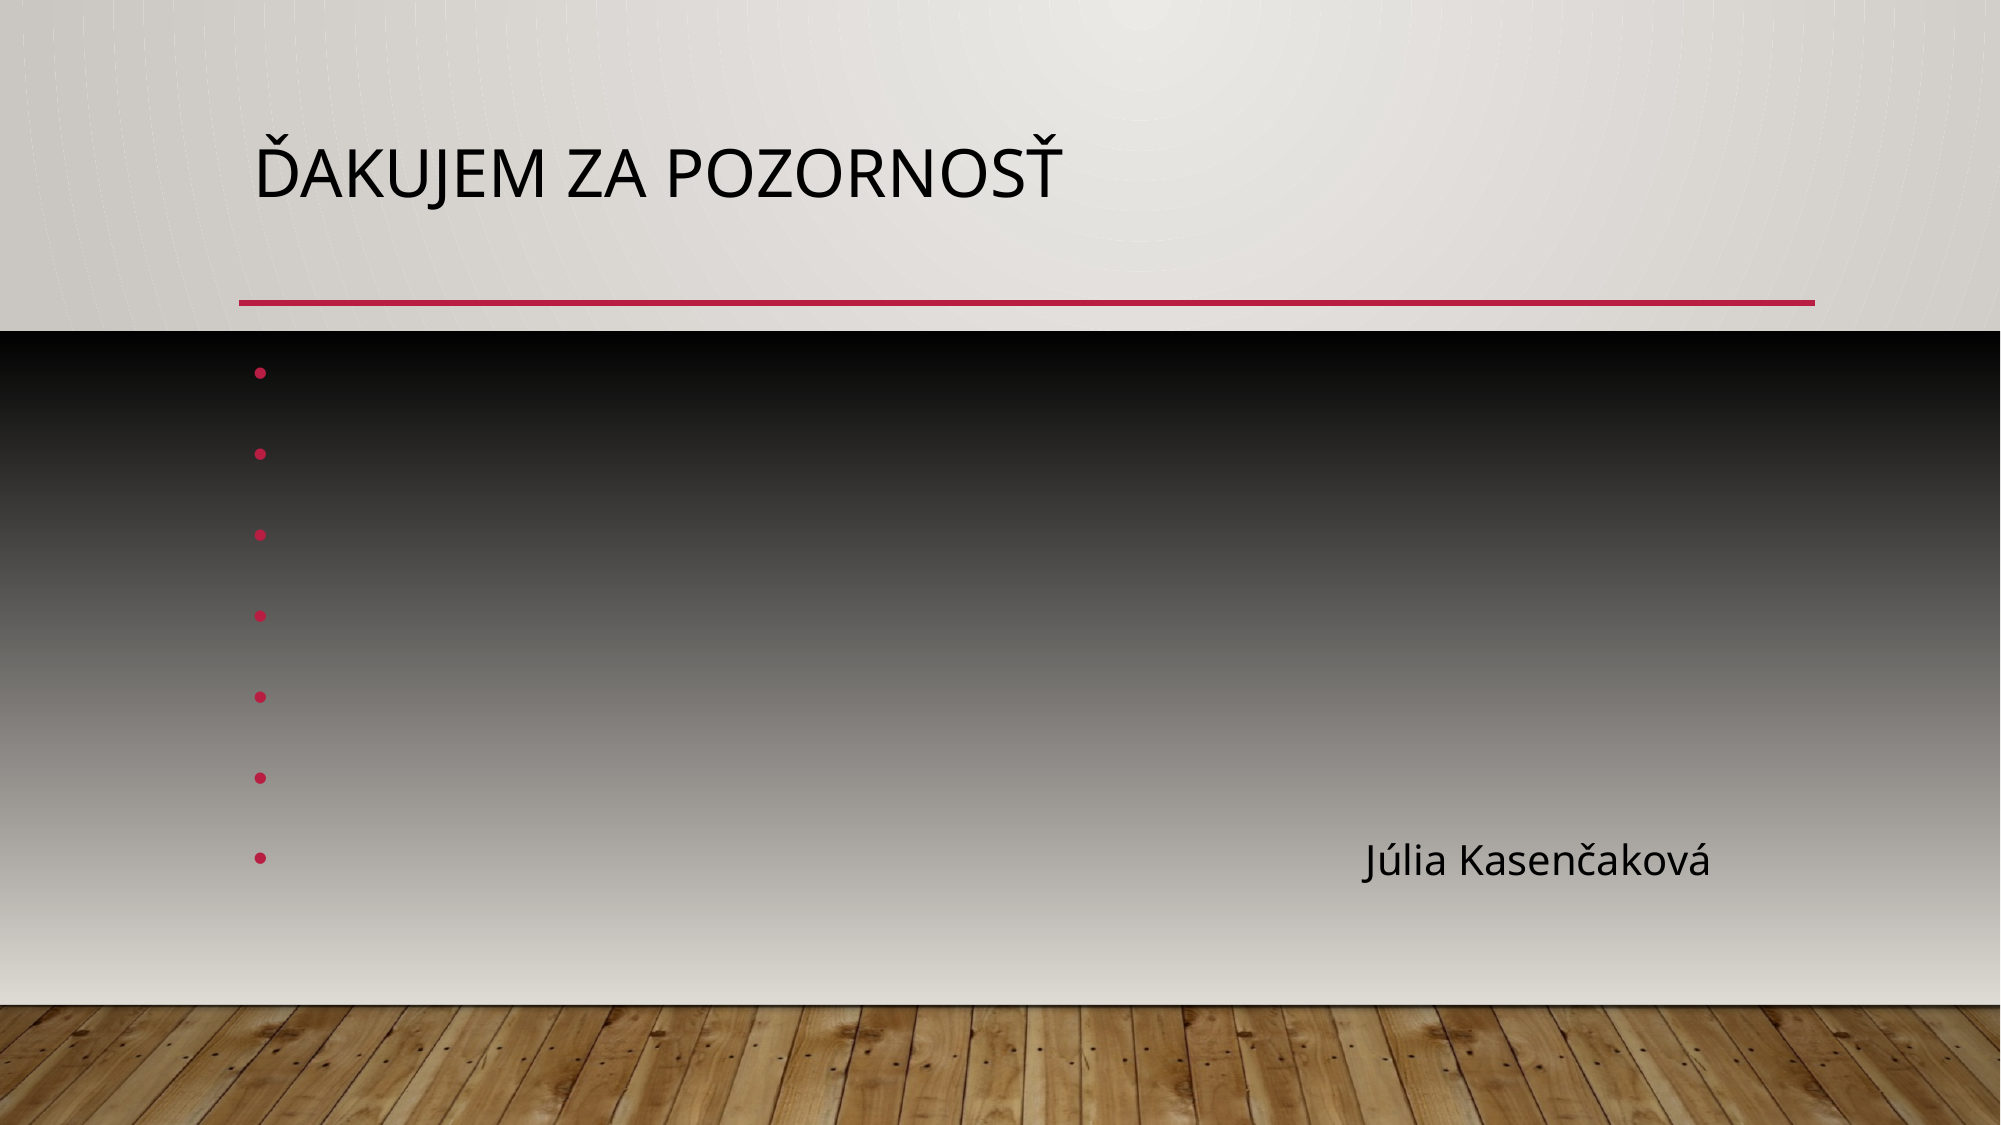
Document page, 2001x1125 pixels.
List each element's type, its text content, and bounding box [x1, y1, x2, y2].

list Júlia Kasenčaková [238, 330, 1814, 897]
title Ďakujem za pozornosť [238, 131, 1814, 305]
